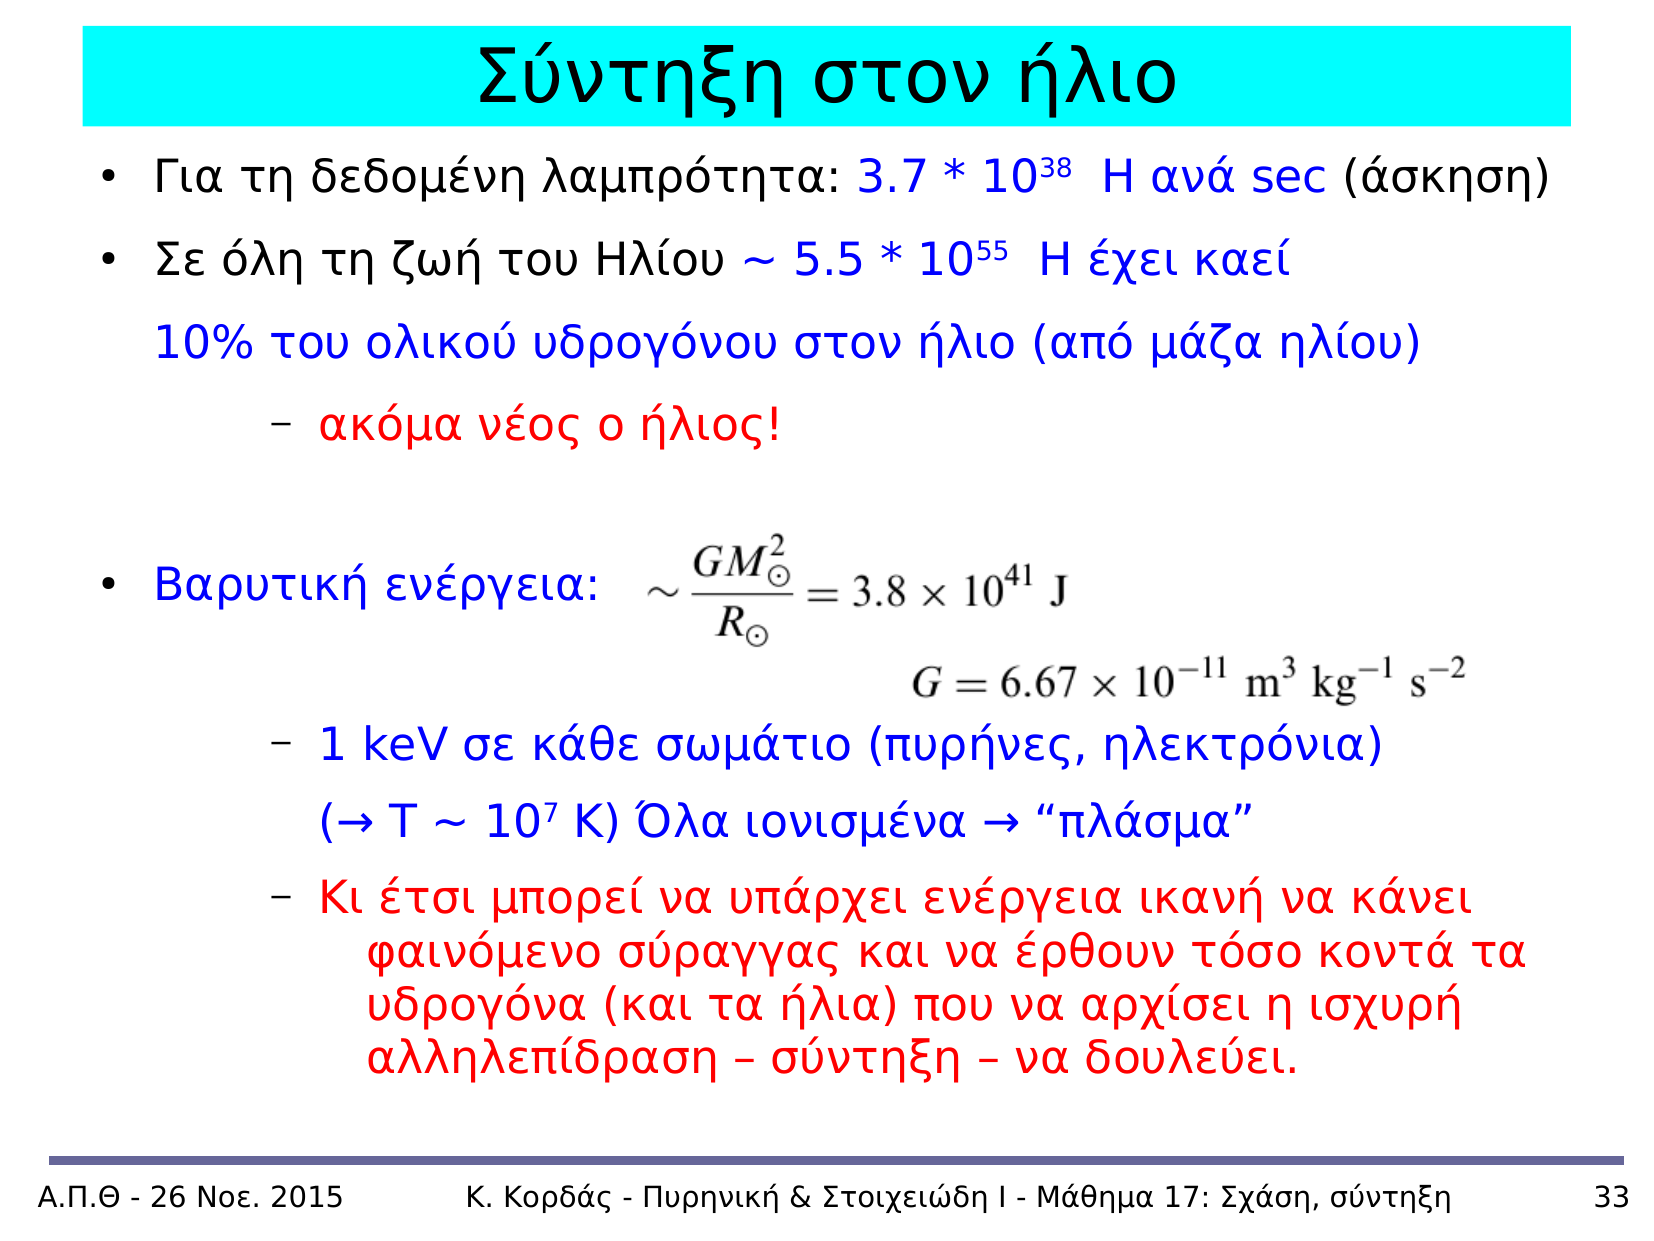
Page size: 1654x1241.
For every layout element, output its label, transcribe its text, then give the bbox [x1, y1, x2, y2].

title Σύντηξη στον ήλιο [82, 25, 1571, 127]
picture [637, 524, 1471, 714]
list Για τη δεδομένη λαμπρότητα: 3.7 * 1038 Η ανά sec (άσκηση) Σε όλη τη ζωή του Ηλίου ~ 5.5 * 1055 Η έχει καεί 10% του ολικού υδρογόνου στον ήλιο (από μάζα ηλίου) ακόμα νέος ο ήλιος! Βαρυτική ενέργεια: 1 keV σε κάθε σωμάτιο (πυρήνες, ηλεκτρόνια) (→ Τ ~ 107 K) Όλα ιονισμένα → “πλάσμα” Κι έτσι μπορεί να υπάρχει ενέργεια ικανή να κάνει φαινόμενο σύραγγας και να έρθουν τόσο κοντά τα υδρογόνα (και τα ήλια) που να αρχίσει η ισχυρή αλληλεπίδραση – σύντηξη – να δουλεύει. [82, 150, 1571, 1127]
